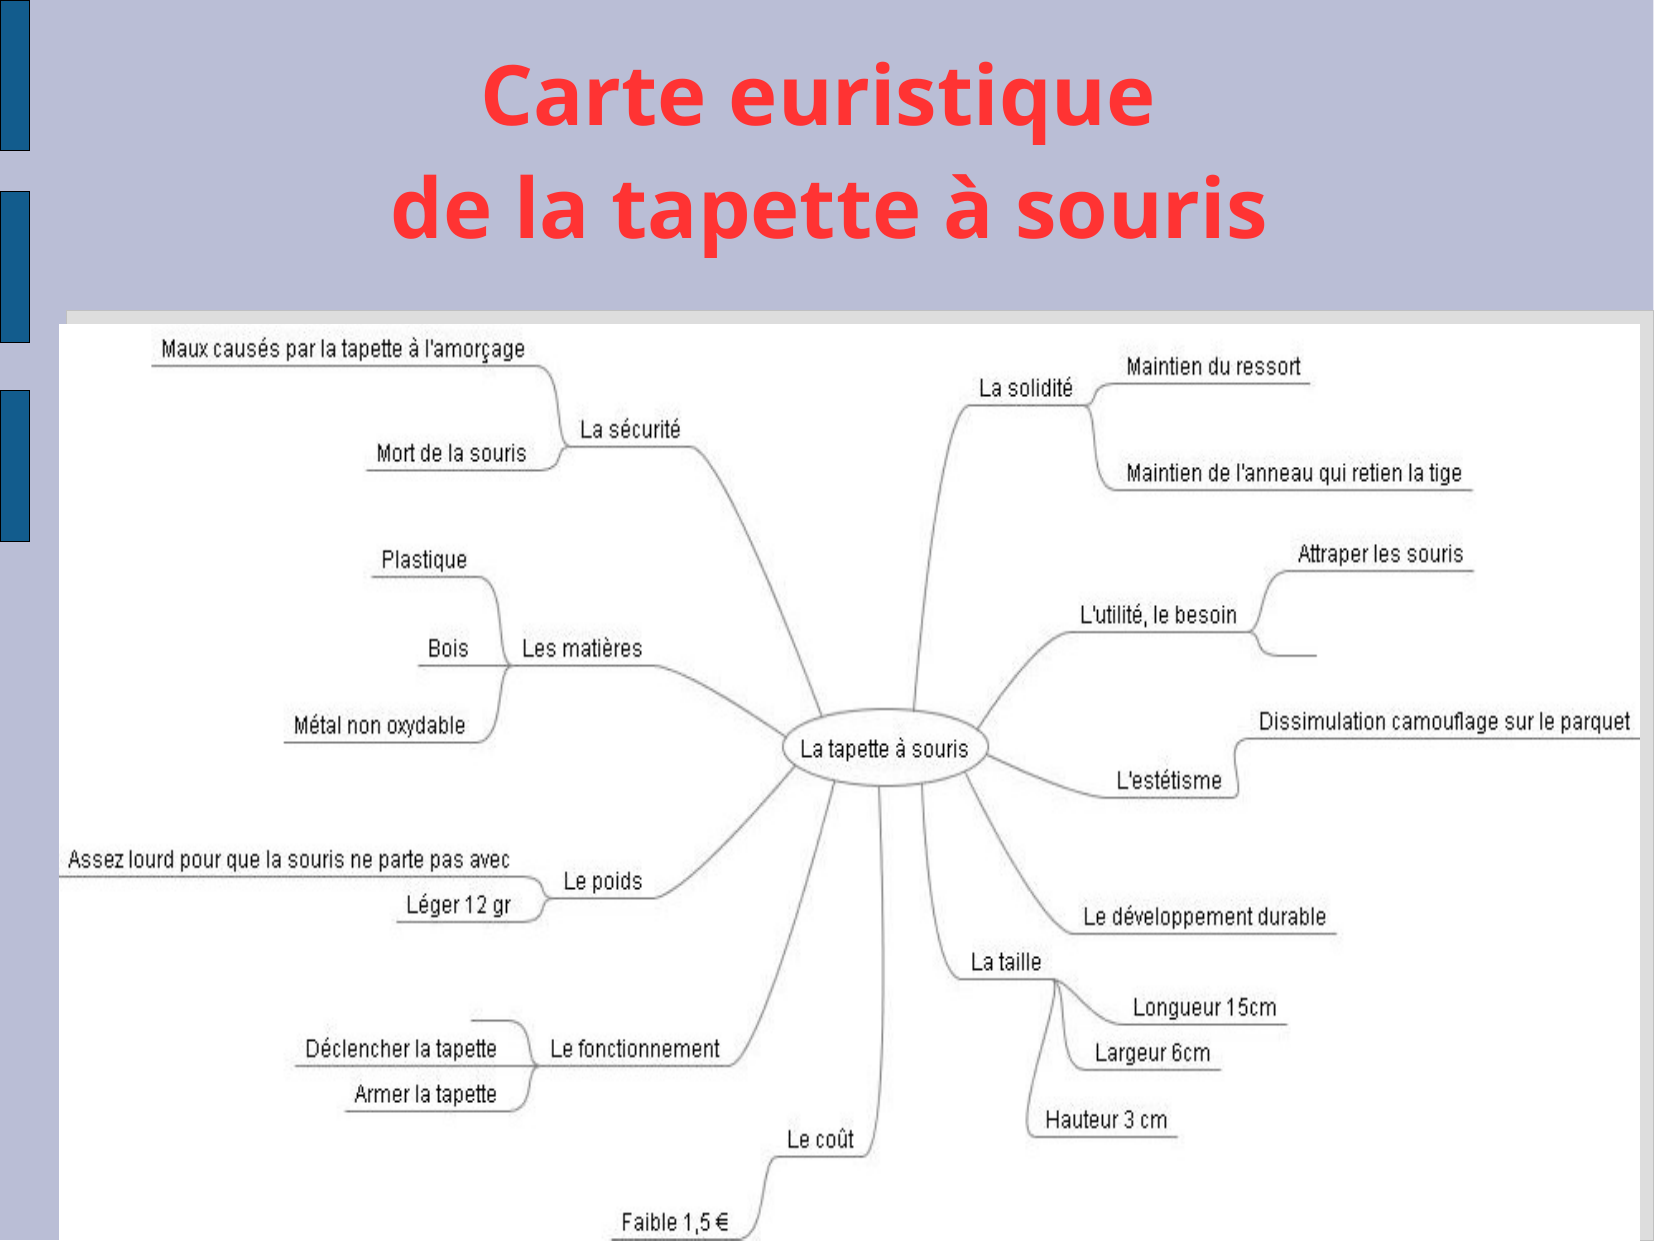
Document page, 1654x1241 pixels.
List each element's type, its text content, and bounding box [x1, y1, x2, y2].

title Carte euristique de la tapette à souris [123, 33, 1536, 266]
picture [59, 324, 1640, 1241]
